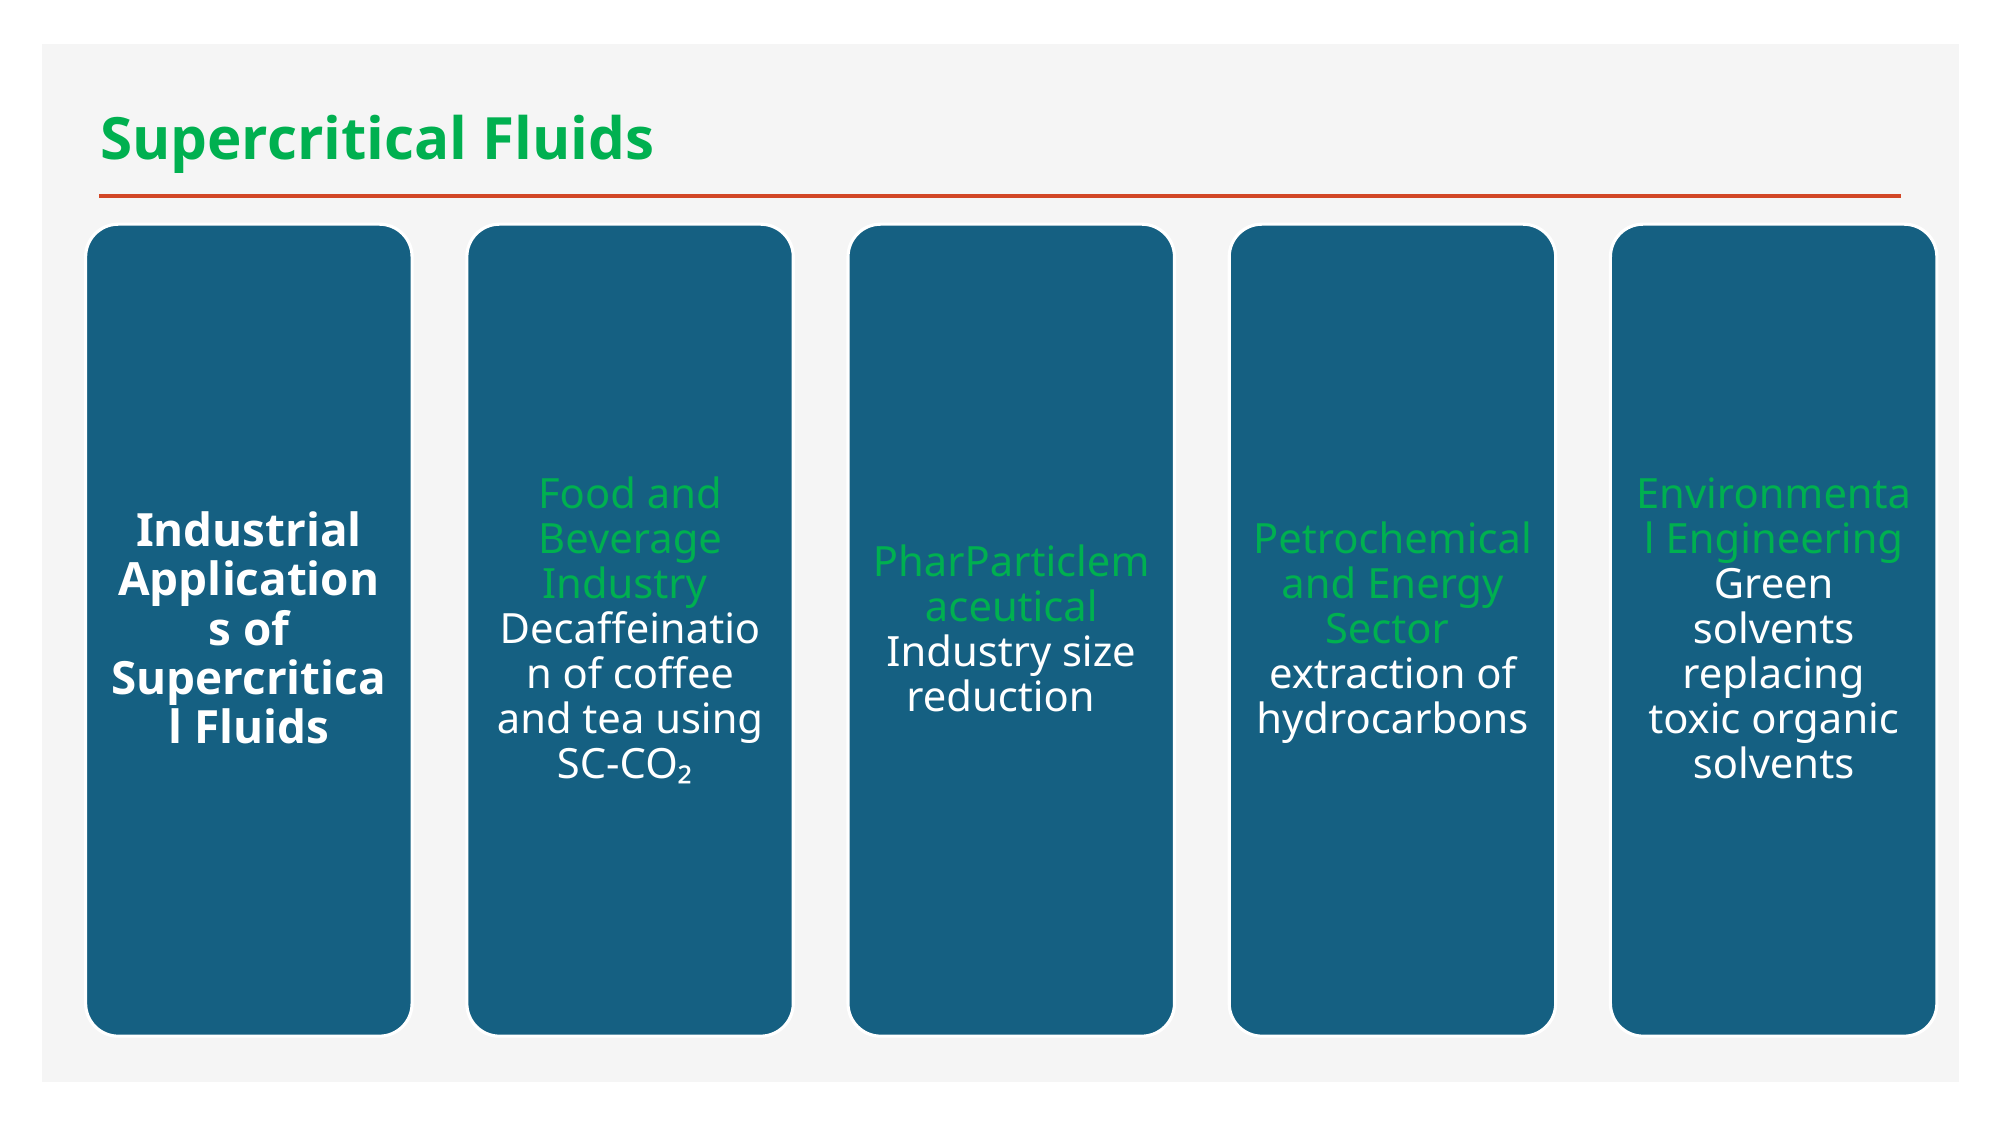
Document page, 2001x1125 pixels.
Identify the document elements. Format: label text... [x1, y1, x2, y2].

title Supercritical Fluids [85, 73, 1214, 179]
text_box Petrochemical and Energy Sector extraction of hydrocarbons [1229, 224, 1556, 1037]
text_box PharParticlemaceutical Industry size reduction [848, 224, 1175, 1037]
text_box [1382, 750, 1819, 901]
text_box Food and Beverage Industry Decaffeination of coffee and tea using SC-CO₂ [466, 224, 794, 1037]
text_box Industrial Applications of Supercritical Fluids [85, 224, 413, 1037]
text_box Environmental Engineering Green solvents replacing toxic organic solvents [1610, 224, 1937, 1037]
